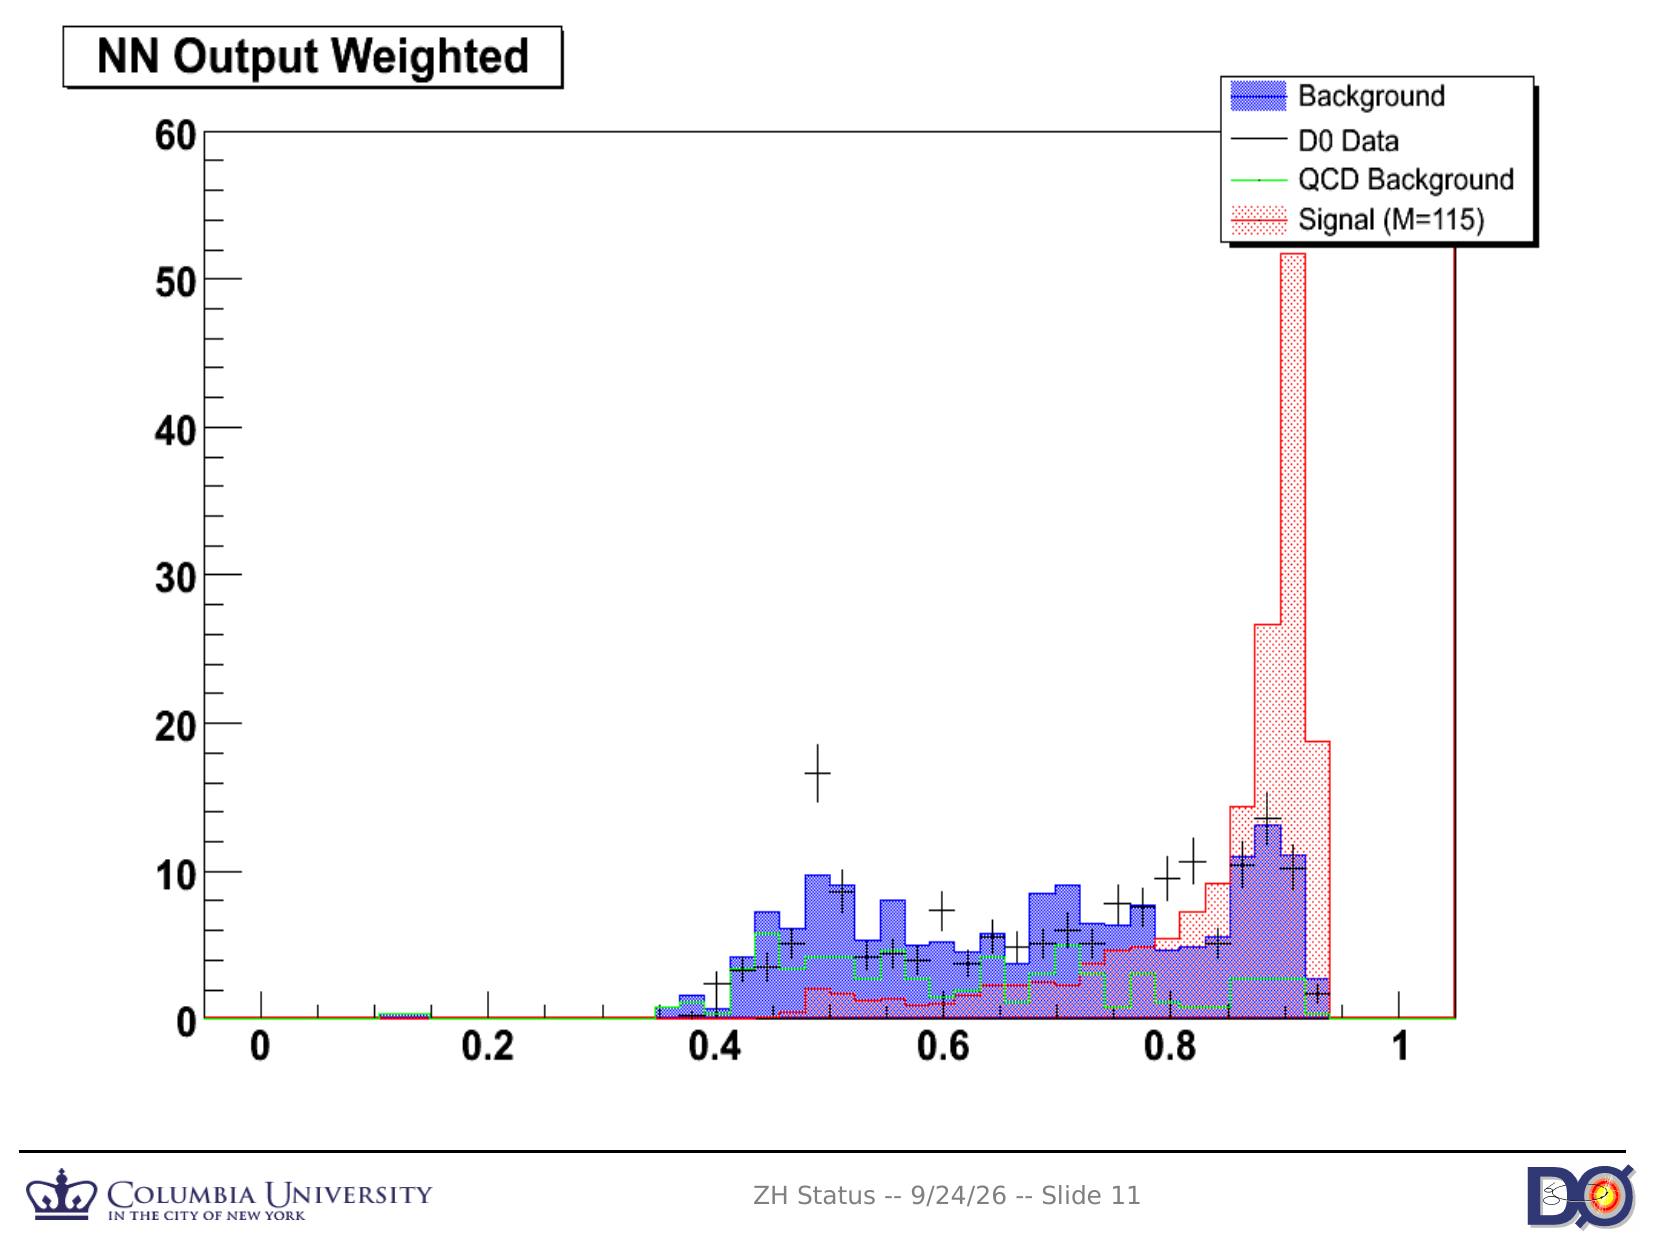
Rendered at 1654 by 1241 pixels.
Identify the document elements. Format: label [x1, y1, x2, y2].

picture [1521, 1163, 1639, 1233]
picture [49, 21, 1613, 1132]
picture [26, 1168, 433, 1220]
